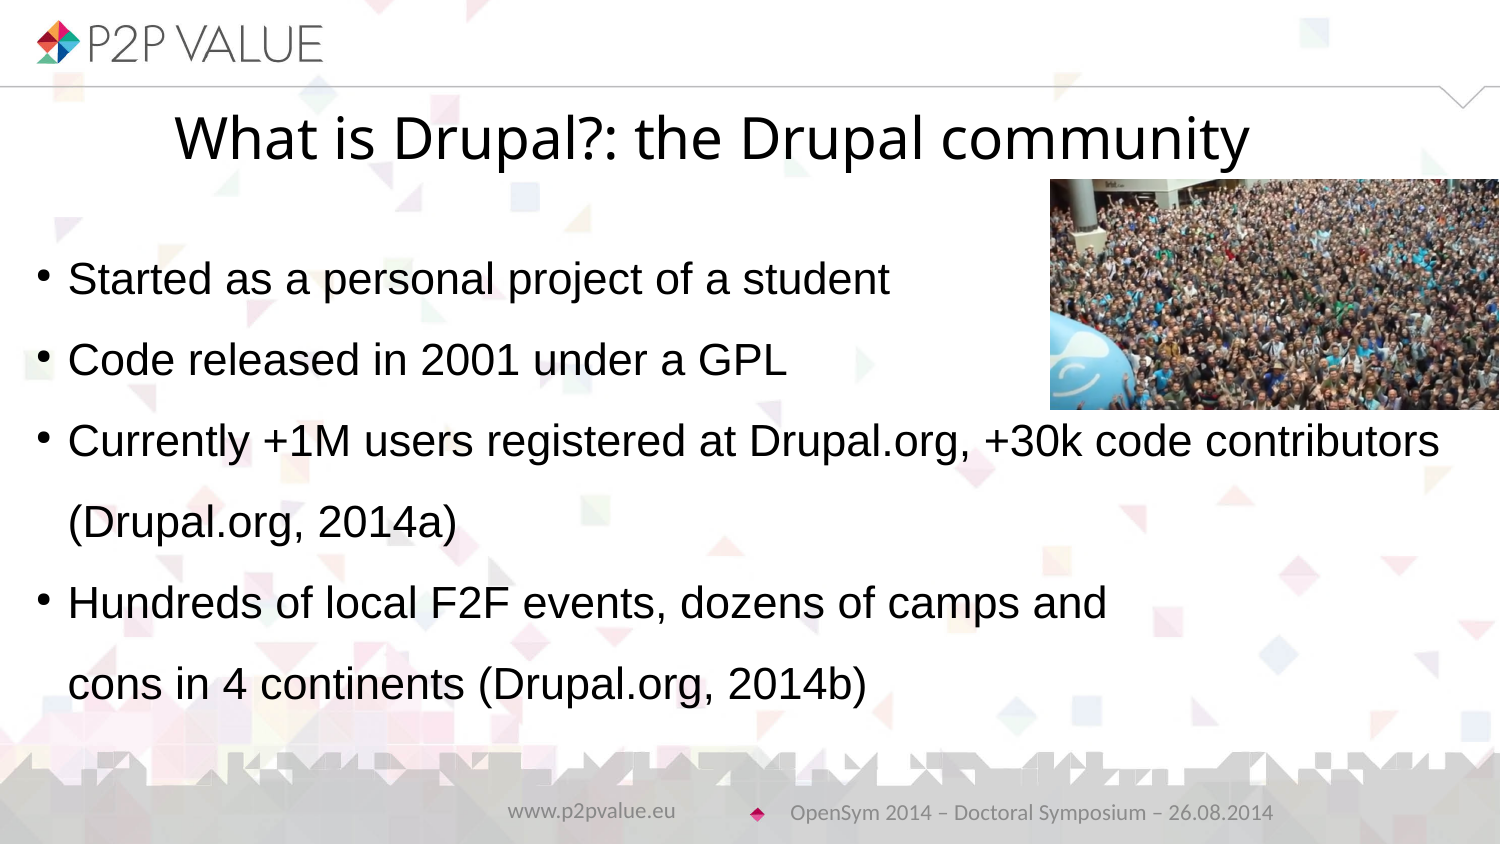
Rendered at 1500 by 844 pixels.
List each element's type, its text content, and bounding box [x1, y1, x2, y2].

picture [0, 0, 1500, 844]
picture [1050, 179, 1499, 410]
subtitle Started as a personal project of a student Code released in 2001 under a GPL Currently +1M users registered at Drupal.org, +30k code contributors (Drupal.org, 2014a) Hundreds of local F2F events, dozens of camps and cons in 4 continents (Drupal.org, 2014b) [22, 162, 1500, 718]
text_box OpenSym 2014 – Doctoral Symposium – 26.08.2014 [777, 788, 1470, 834]
text_box www.p2pvalue.eu [501, 789, 720, 829]
title What is Drupal?: the Drupal community [60, 92, 1366, 162]
